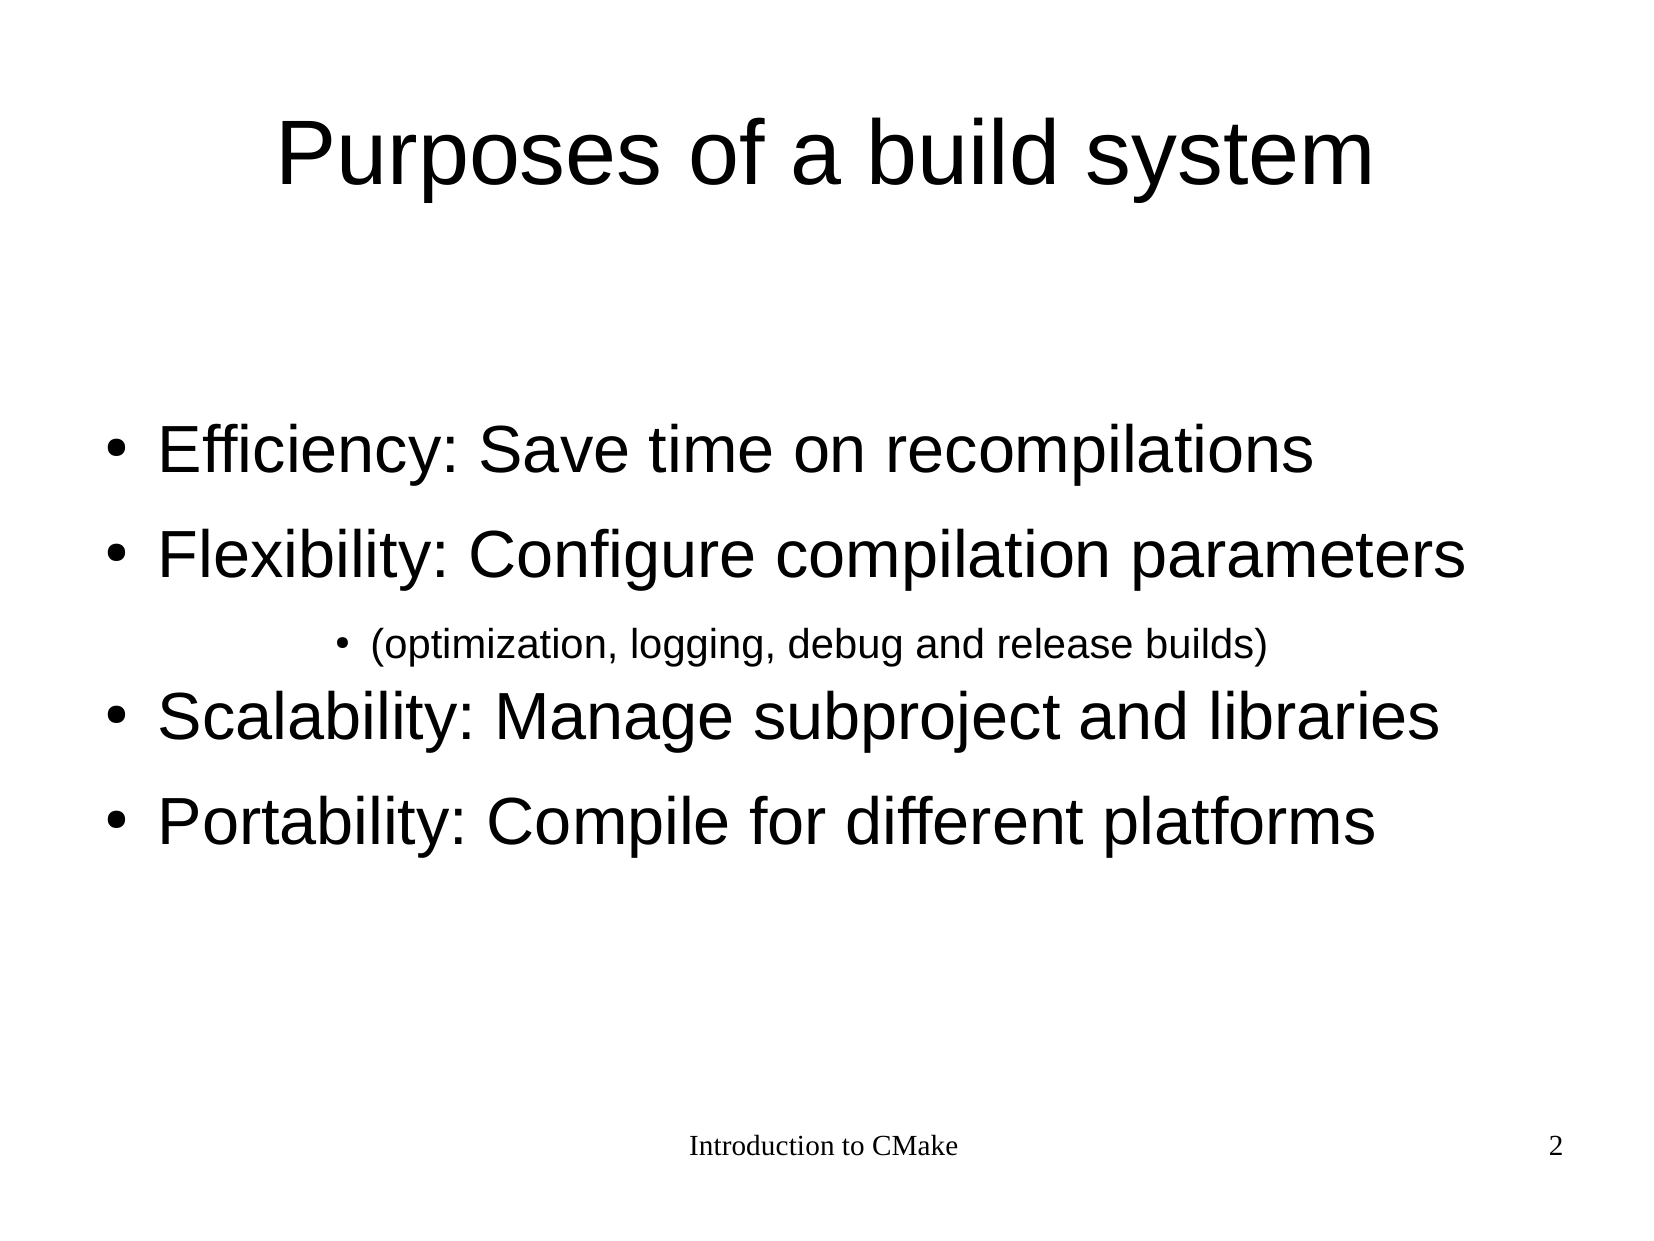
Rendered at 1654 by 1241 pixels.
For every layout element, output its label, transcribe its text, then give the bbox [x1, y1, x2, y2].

list Efficiency: Save time on recompilations Flexibility: Configure compilation parameters (optimization, logging, debug and release builds) Scalability: Manage subproject and libraries Portability: Compile for different platforms [86, 412, 1576, 1013]
title Purposes of a build system [82, 49, 1571, 257]
